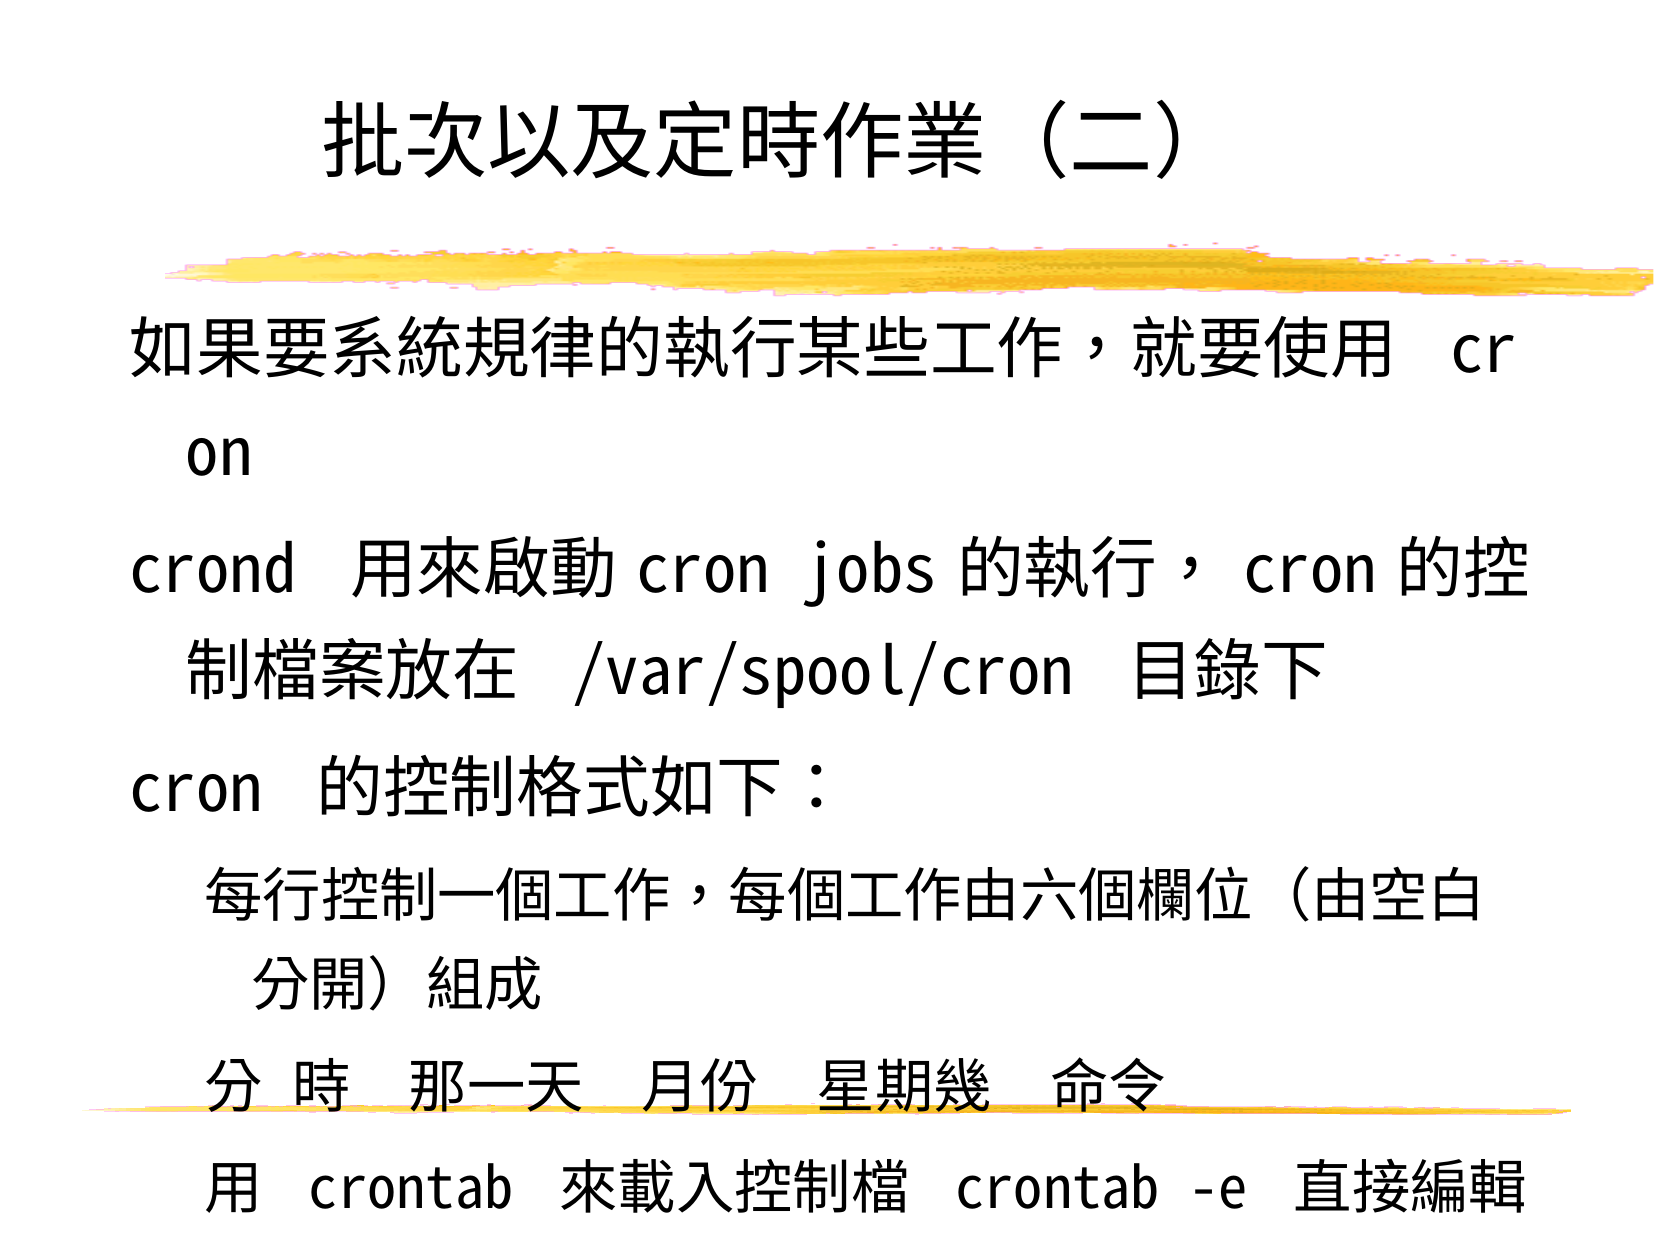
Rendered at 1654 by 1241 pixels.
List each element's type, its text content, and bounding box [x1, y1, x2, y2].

title 批次以及定時作業（二） [76, 28, 1482, 236]
picture [82, 1102, 1571, 1117]
picture [165, 237, 1654, 308]
list 如果要系統規律的執行某些工作，就要使用 cron crond 用來啟動cron jobs的執行，cron的控制檔案放在 /var/spool/cron 目錄下 cron 的控制格式如下： 每行控制一個工作，每個工作由六個欄位（由空白分開）組成 分 時 那一天 月份 星期幾 命令 用 crontab 來載入控制檔 crontab -e 直接編輯控制檔 crontab -u userid可用來載入userid的cron 控制檔 [129, 289, 1536, 1080]
picture [974, 1102, 985, 1107]
